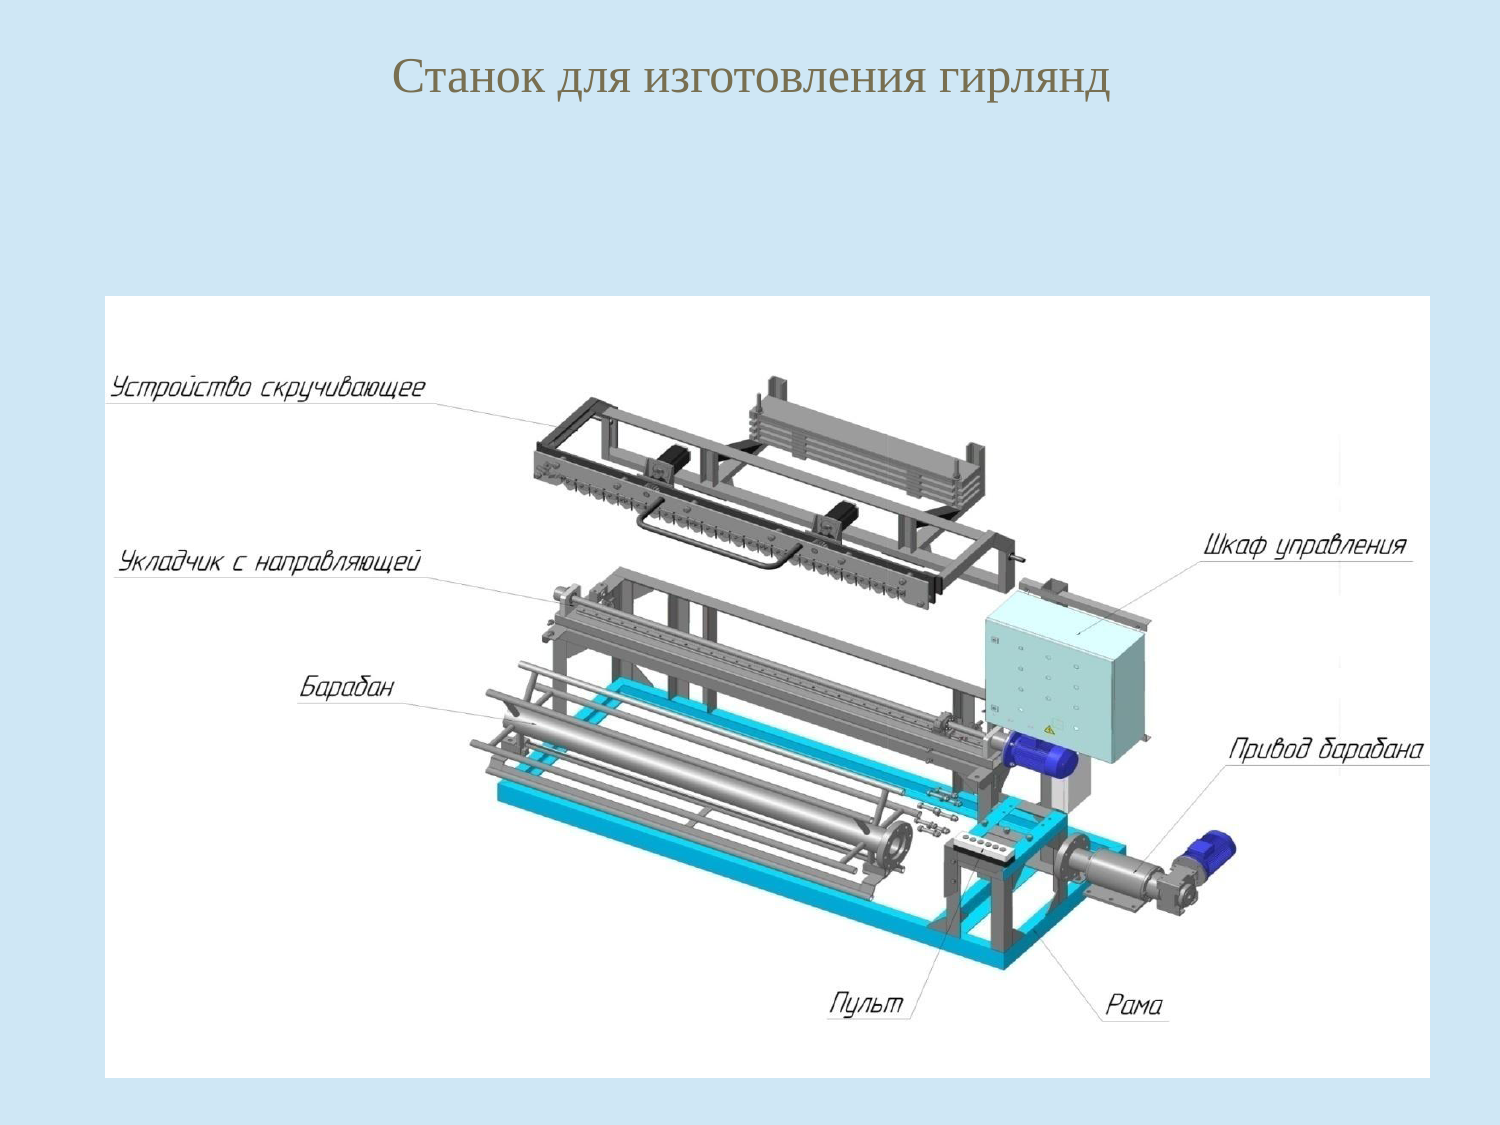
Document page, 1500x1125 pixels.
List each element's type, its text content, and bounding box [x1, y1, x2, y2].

picture [105, 296, 1430, 1079]
title Станок для изготовления гирлянд [70, 35, 1433, 176]
subtitle [75, 292, 1438, 1079]
